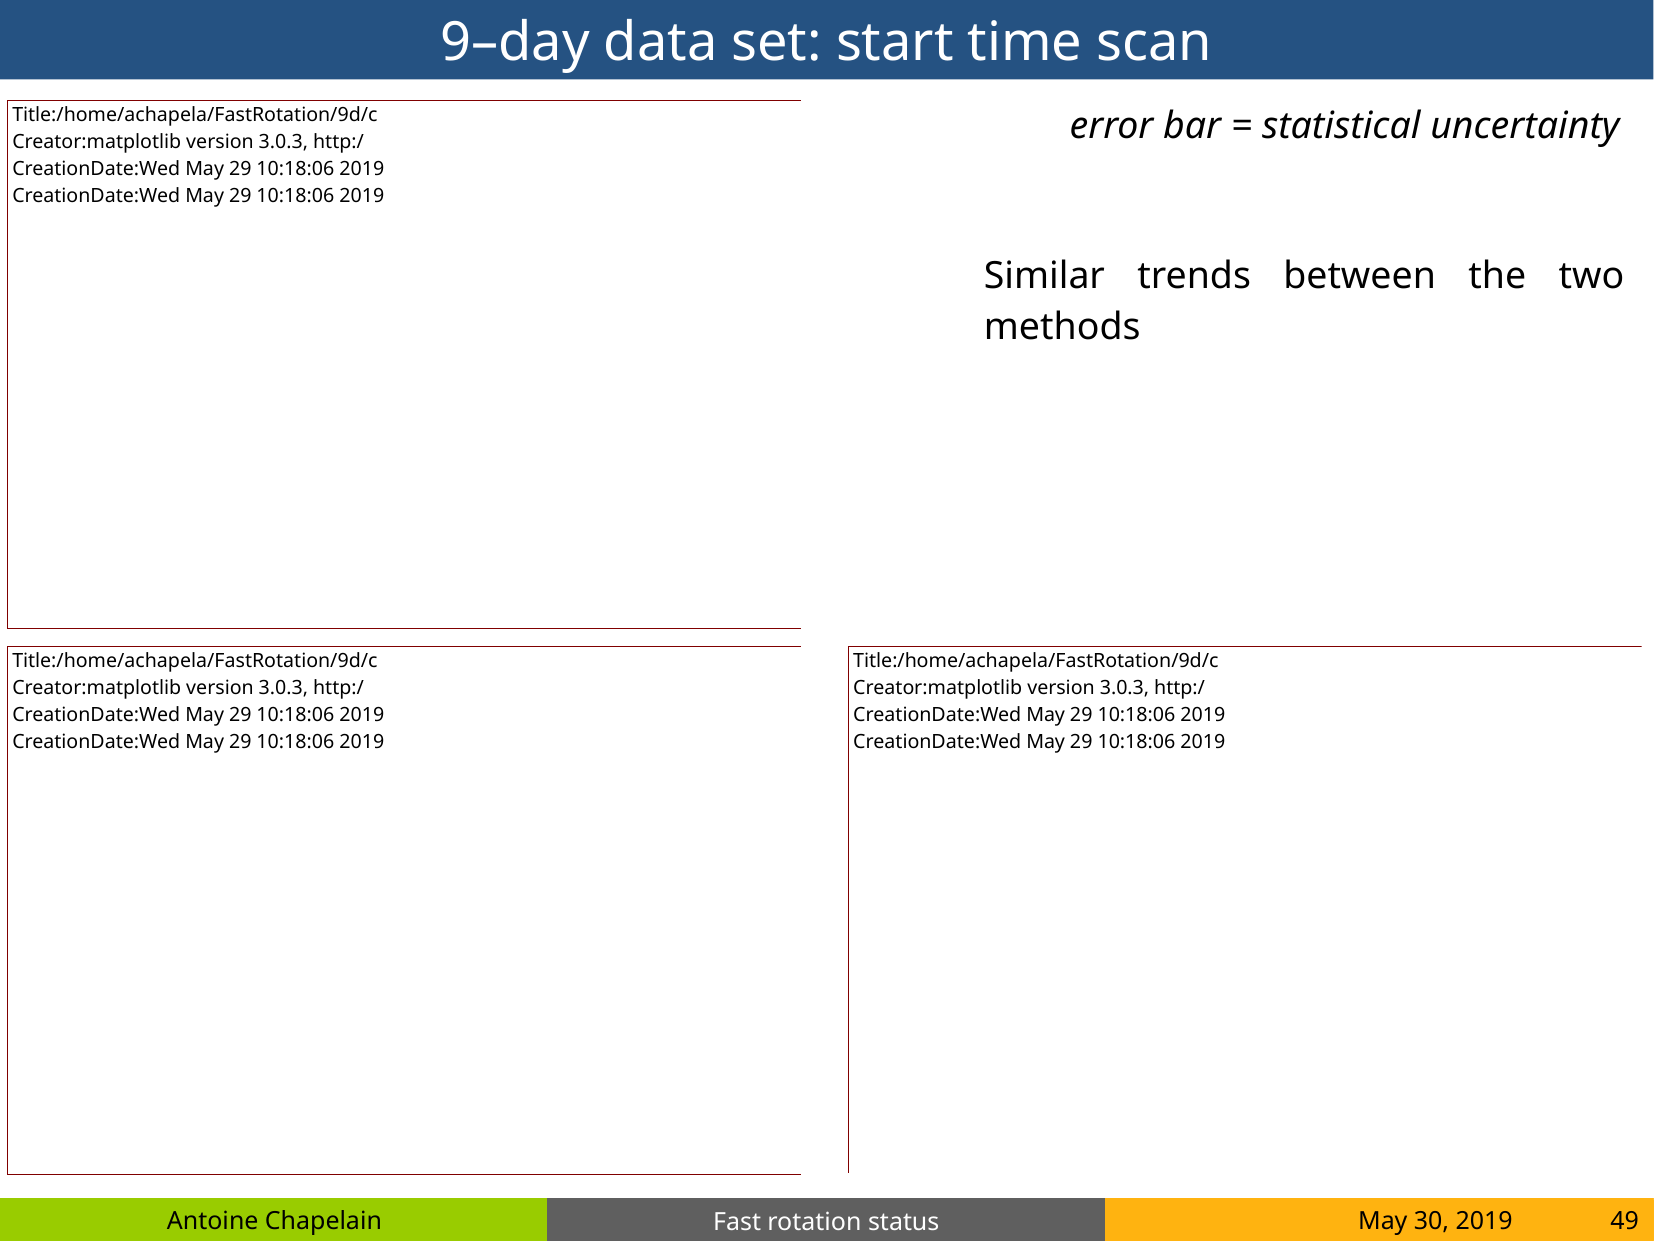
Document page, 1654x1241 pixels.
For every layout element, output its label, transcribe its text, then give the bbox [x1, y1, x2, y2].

title 9–day data set: start time scan [0, 0, 1654, 80]
picture [6, 645, 801, 1175]
picture [846, 645, 1642, 1173]
text_box error bar = statistical uncertainty [810, 91, 1636, 151]
picture [6, 99, 801, 629]
text_box Similar trends between the two methods [969, 241, 1640, 430]
